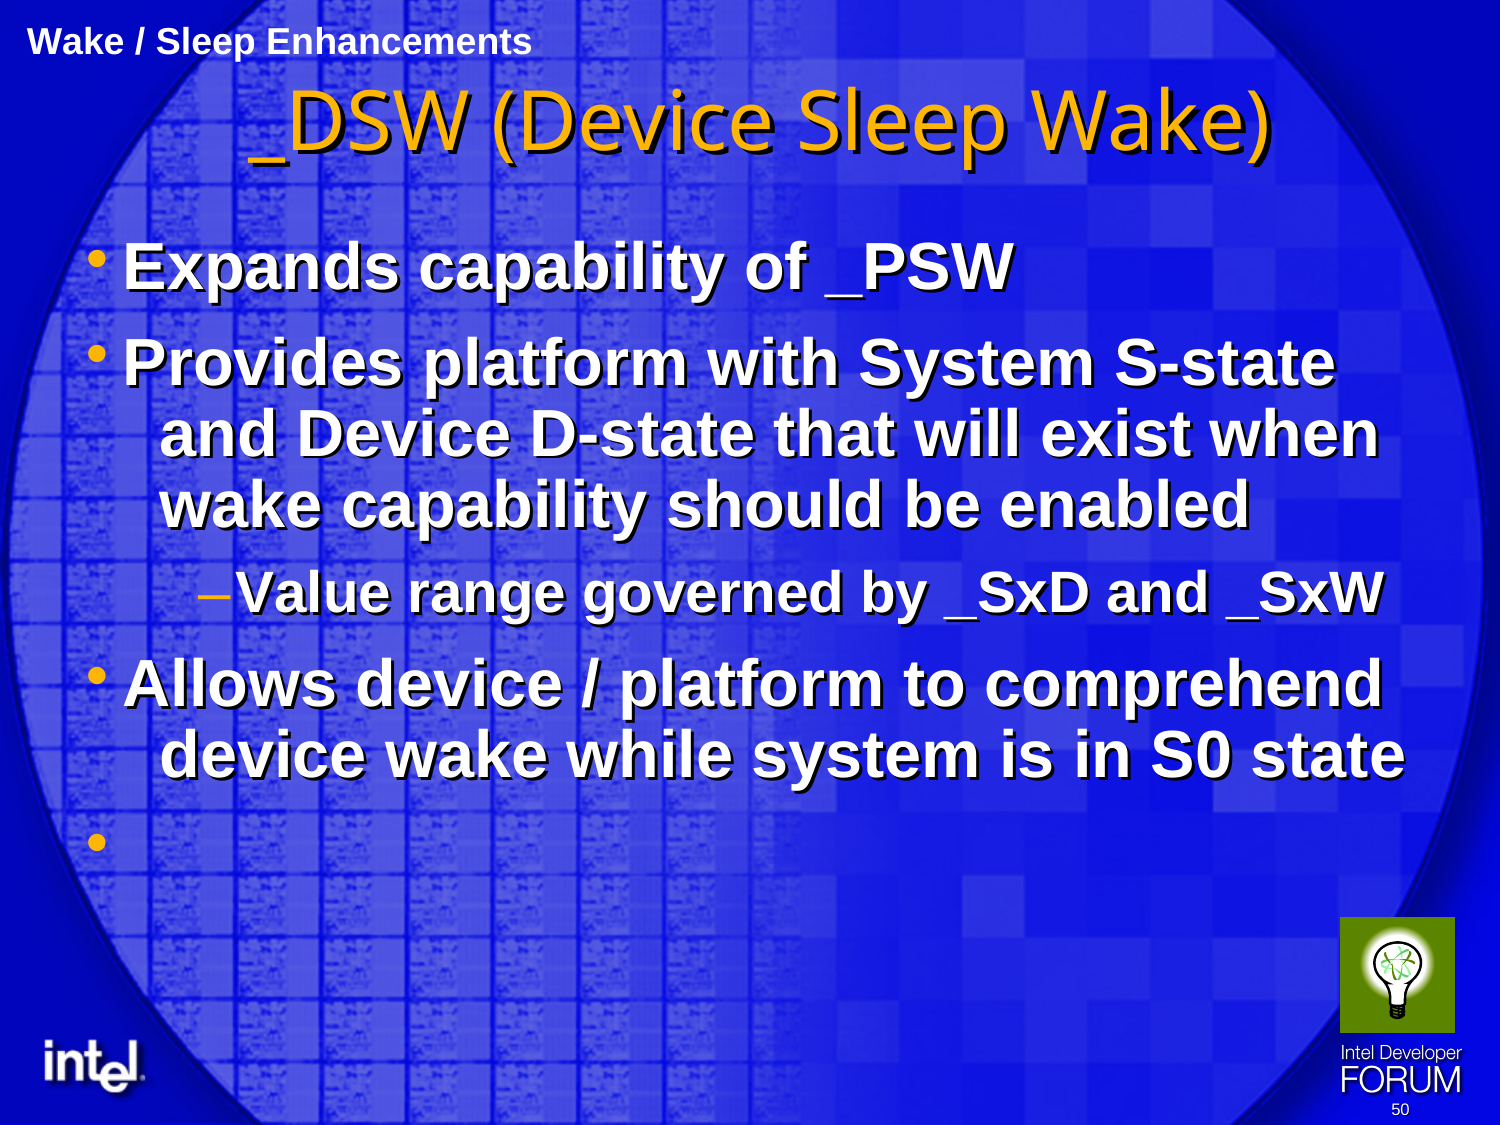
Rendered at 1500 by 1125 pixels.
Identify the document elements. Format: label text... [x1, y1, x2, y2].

text_box Wake / Sleep Enhancements [12, 12, 551, 71]
picture [0, 0, 1500, 1125]
